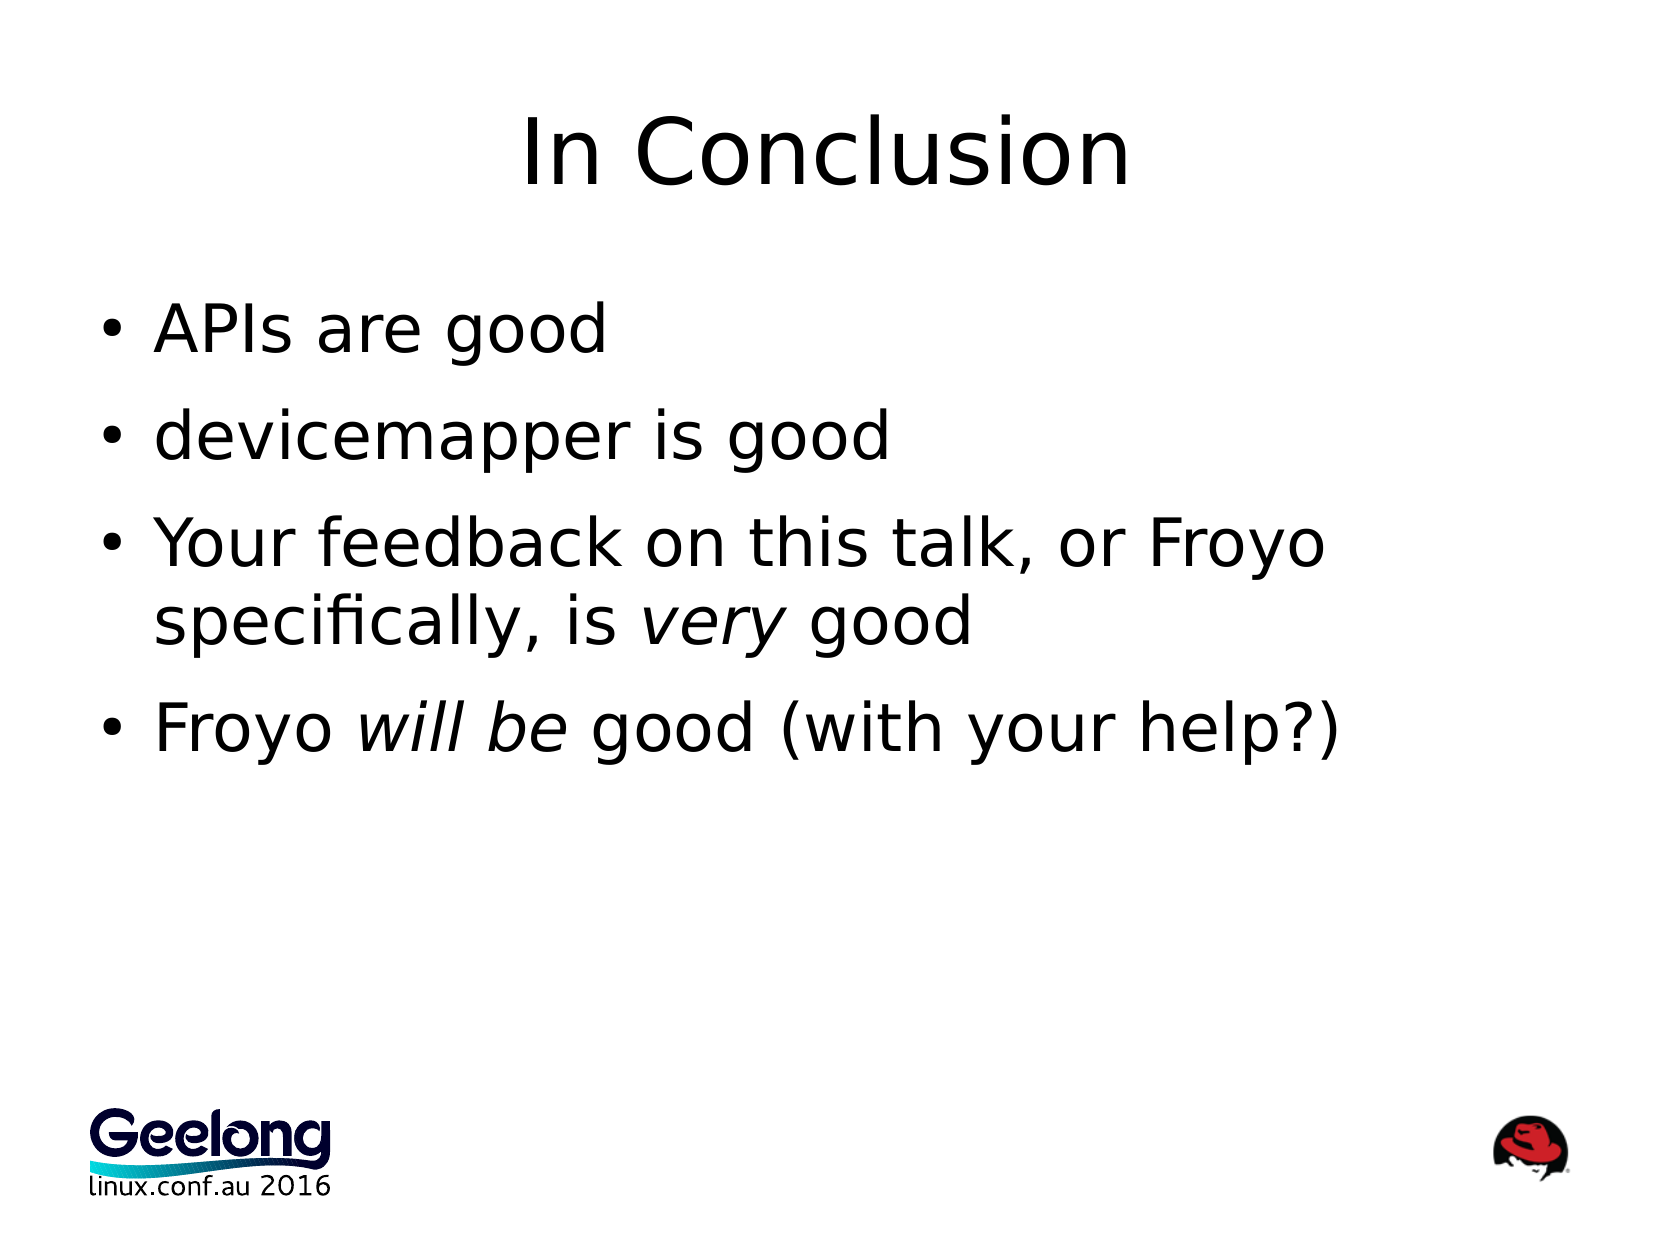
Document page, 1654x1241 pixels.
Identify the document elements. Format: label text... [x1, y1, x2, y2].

title In Conclusion [82, 49, 1571, 257]
list APIs are good devicemapper is good Your feedback on this talk, or Froyo specifically, is very good Froyo will be good (with your help?) [82, 290, 1571, 1010]
picture [1492, 1113, 1576, 1191]
